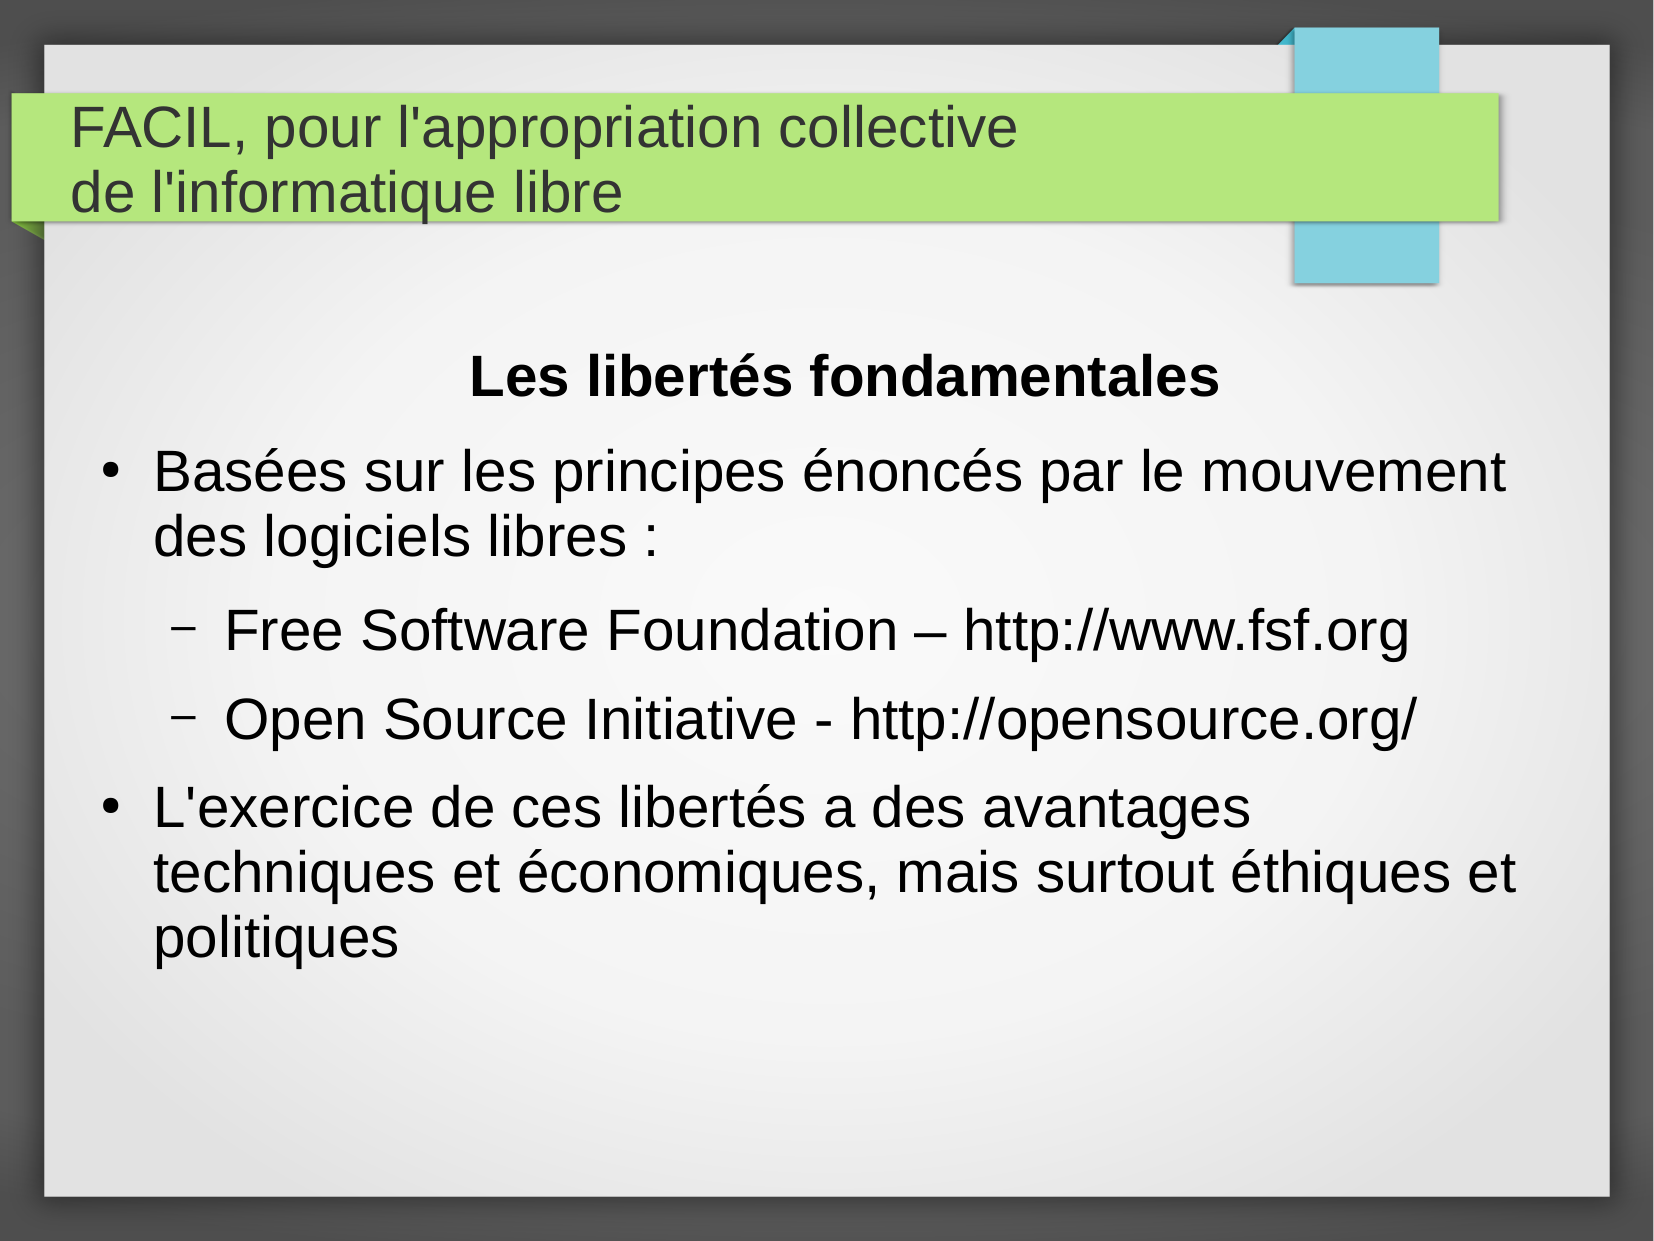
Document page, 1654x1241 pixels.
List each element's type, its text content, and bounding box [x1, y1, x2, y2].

picture [0, 0, 1654, 1241]
title FACIL, pour l'appropriation collective de l'informatique libre [70, 94, 1229, 225]
list Les libertés fondamentales Basées sur les principes énoncés par le mouvement des logiciels libres : Free Software Foundation – http://www.fsf.org Open Source Initiative - http://opensource.org/ L'exercice de ces libertés a des avantages techniques et économiques, mais surtout éthiques et politiques [82, 343, 1538, 1146]
